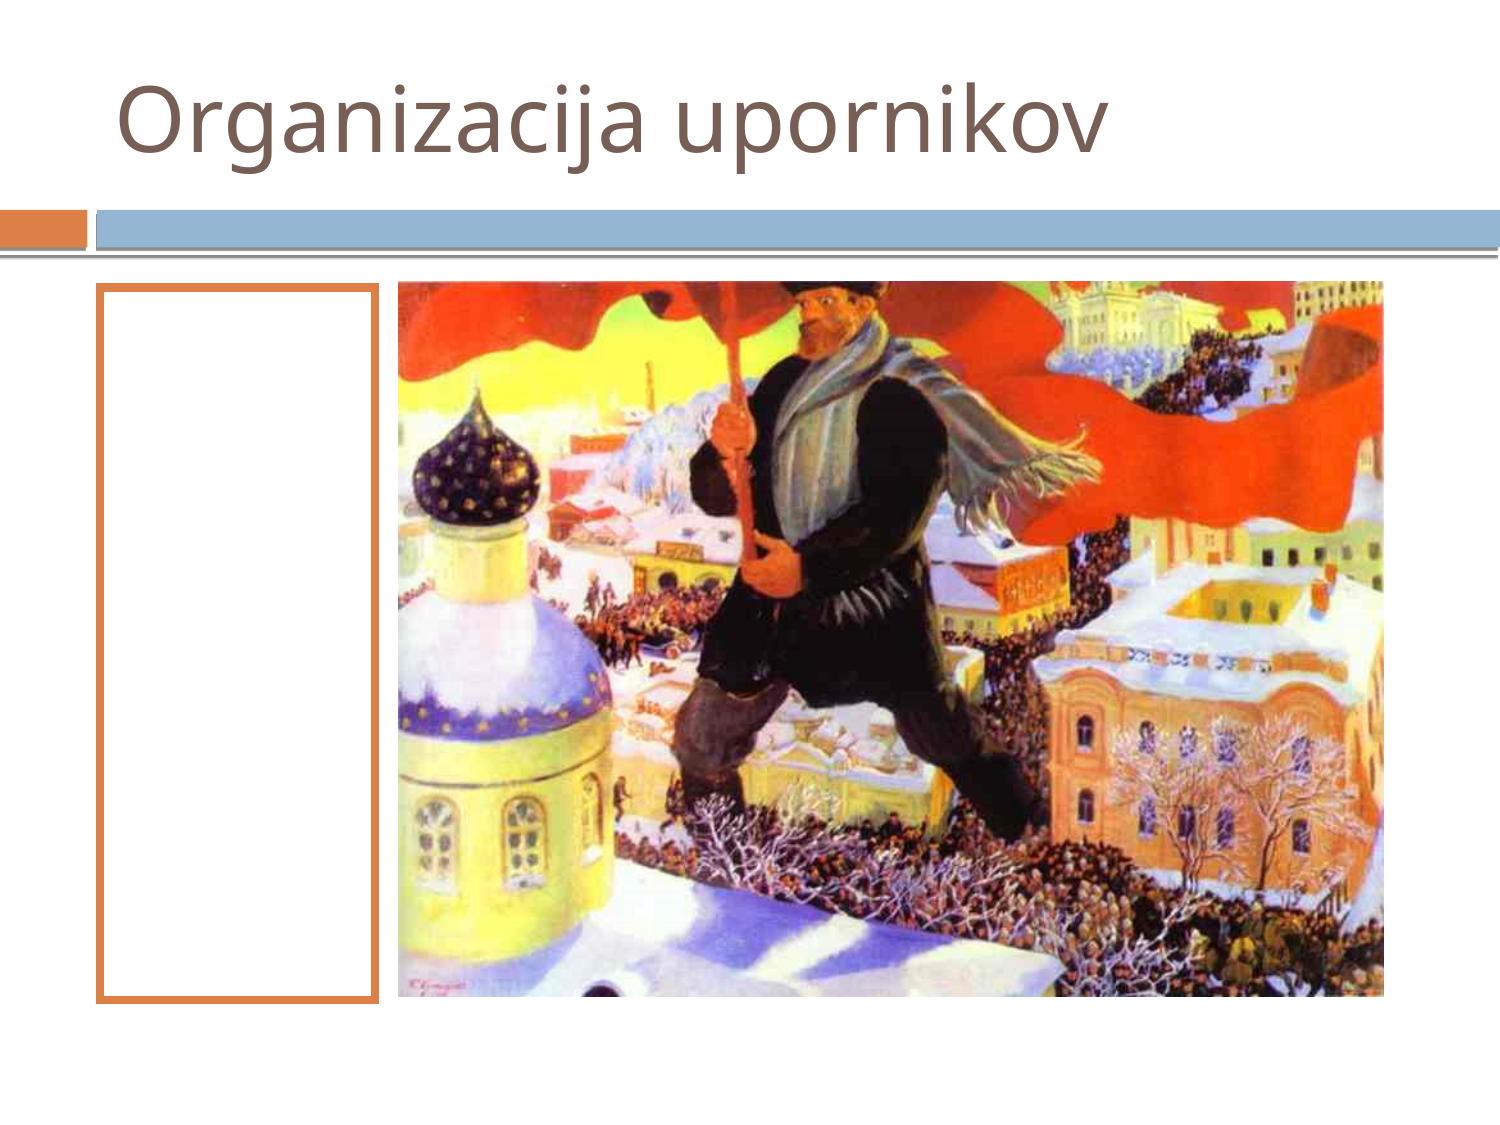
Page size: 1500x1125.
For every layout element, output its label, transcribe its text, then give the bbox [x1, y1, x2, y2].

picture [398, 281, 1384, 997]
list Sovjet (delavsko predstavništvo) [99, 287, 375, 1000]
title Organizacija upornikov [99, 44, 1425, 188]
list Pripadniki obeh kril socialdemokratske stranke, zmernega (menjševiki), revolucionarnega (boljševiki), manjših sredinskih strank (socialni revlucionarji). [387, 287, 1438, 1013]
